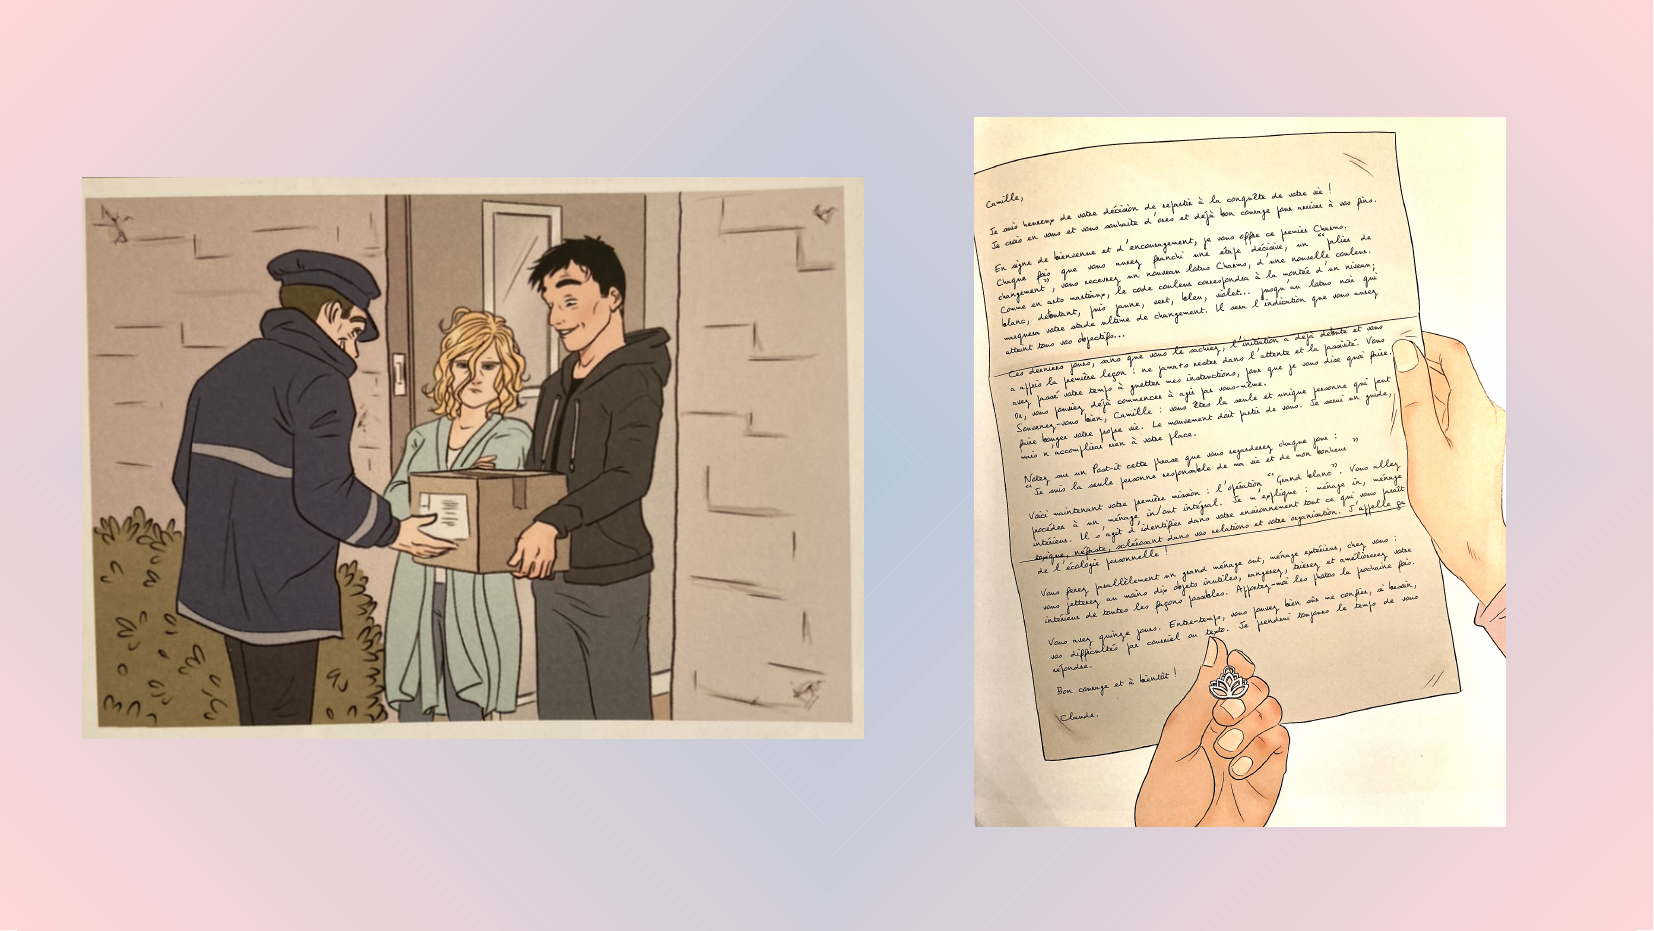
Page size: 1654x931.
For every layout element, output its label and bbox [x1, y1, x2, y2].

picture [82, 177, 864, 739]
picture [974, 118, 1506, 827]
